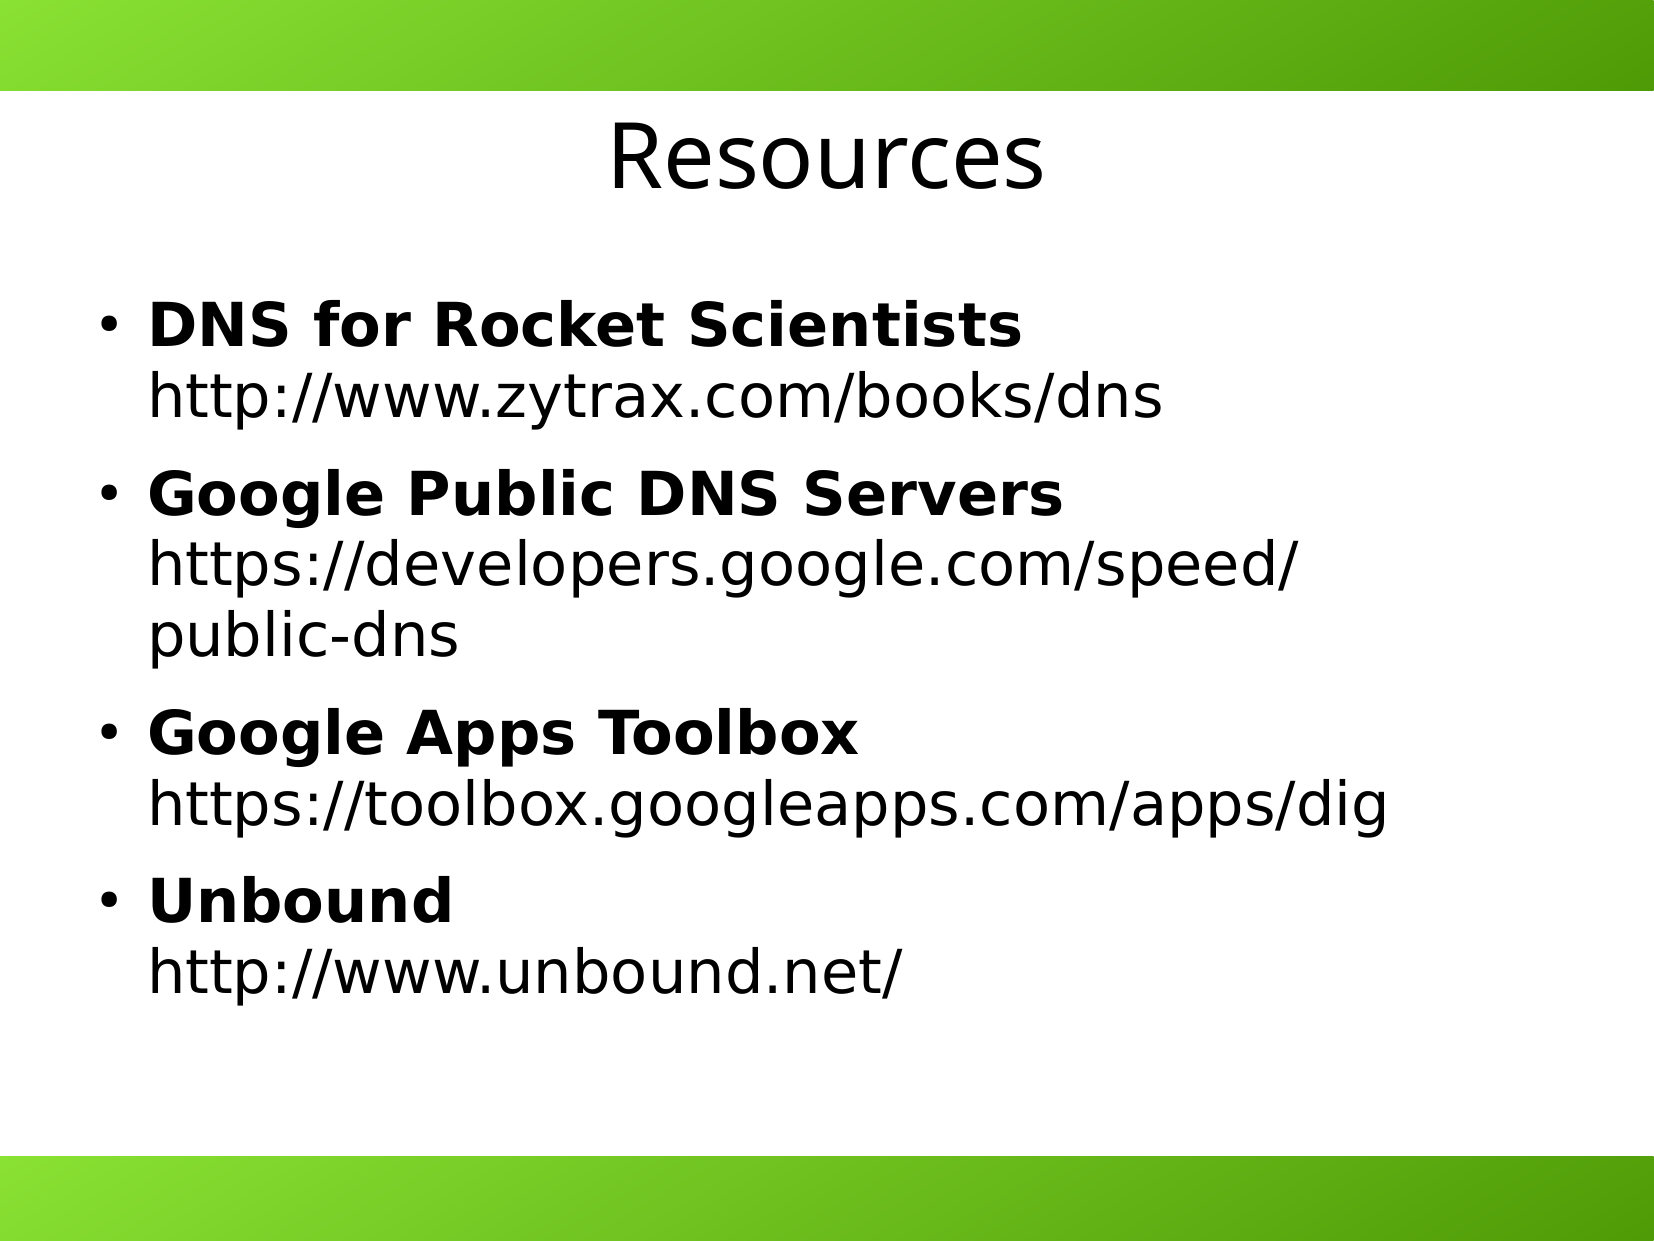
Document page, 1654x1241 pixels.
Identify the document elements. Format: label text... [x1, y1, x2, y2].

list DNS for Rocket Scientists http://www.zytrax.com/books/dns Google Public DNS Servers https://developers.google.com/speed/ public-dns Google Apps Toolbox https://toolbox.googleapps.com/apps/dig Unbound http://www.unbound.net/ [82, 290, 1571, 1010]
title Resources [82, 49, 1571, 257]
